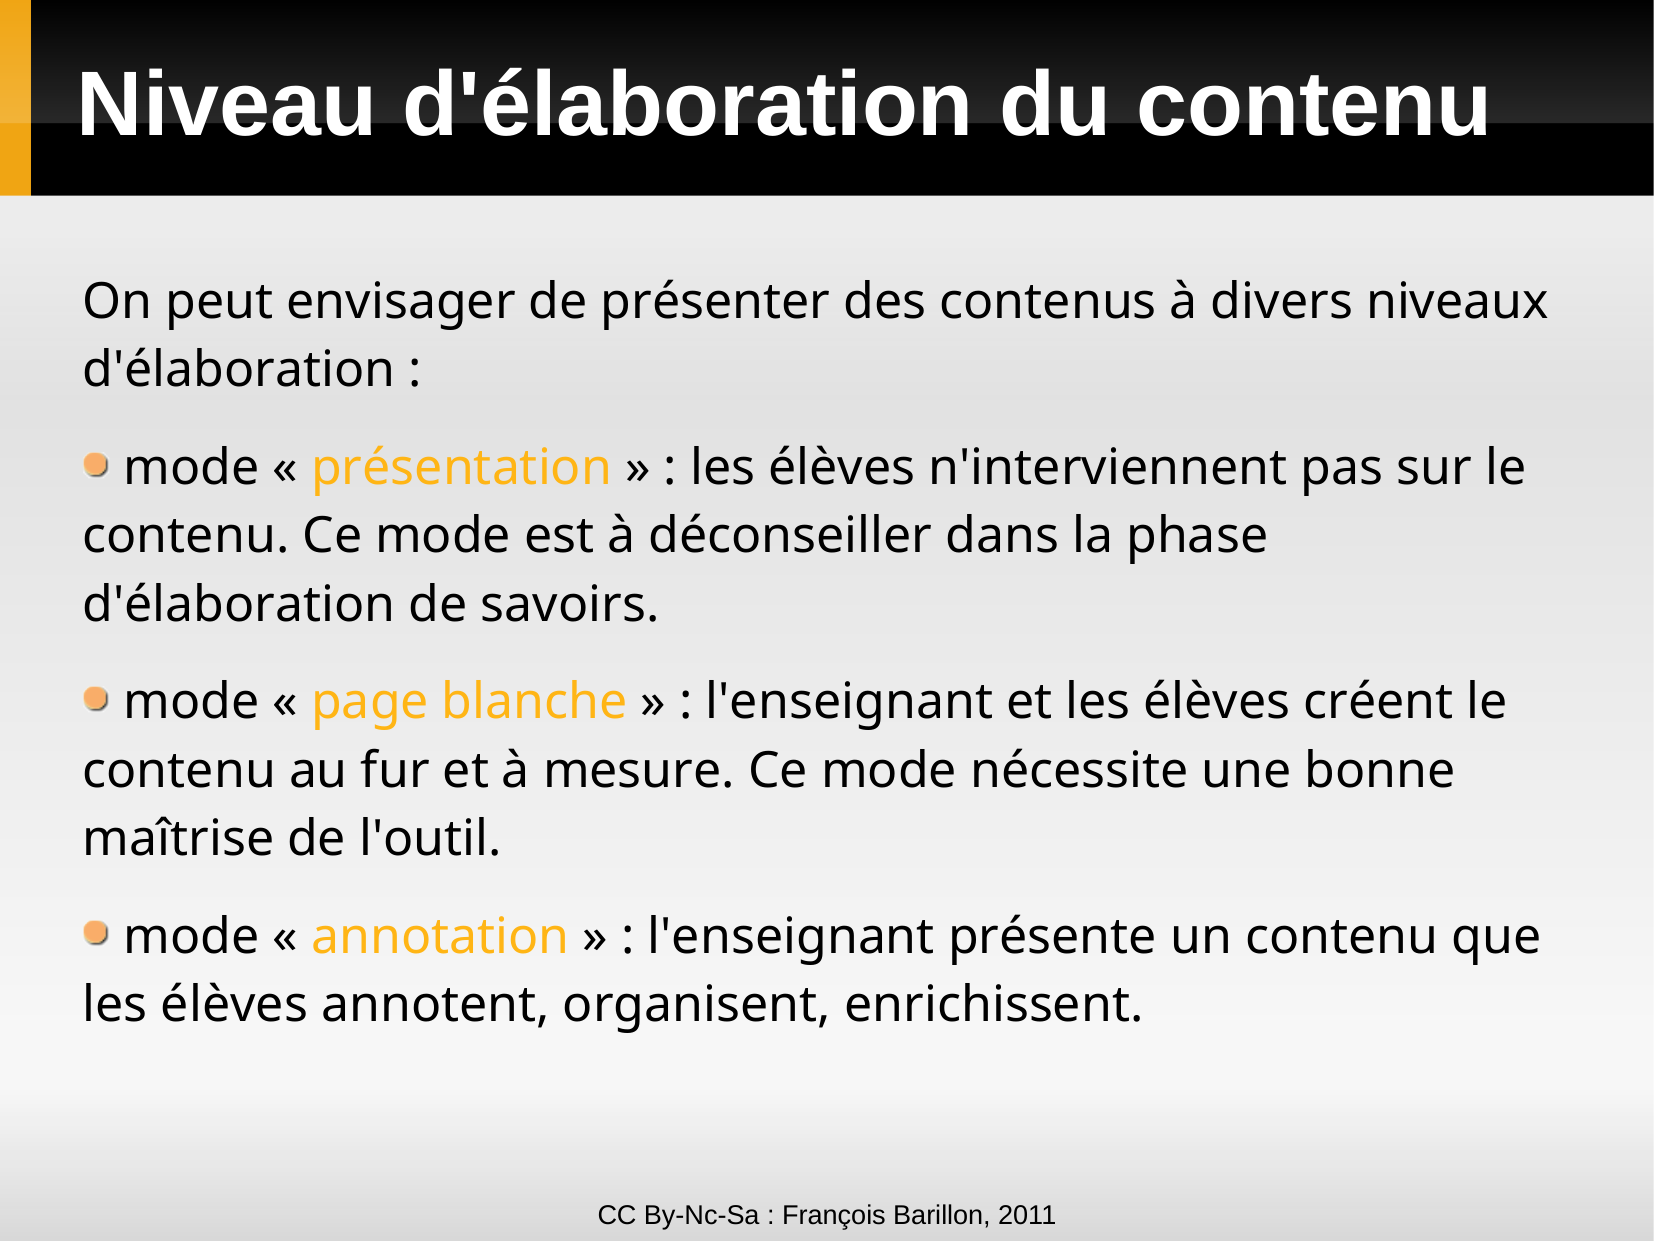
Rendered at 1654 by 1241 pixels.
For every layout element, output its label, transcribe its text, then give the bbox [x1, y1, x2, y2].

picture [0, 0, 1654, 1241]
title Niveau d'élaboration du contenu [76, 7, 1565, 200]
subtitle On peut envisager de présenter des contenus à divers niveaux d'élaboration : mode « présentation » : les élèves n'interviennent pas sur le contenu. Ce mode est à déconseiller dans la phase d'élaboration de savoirs. mode « page blanche » : l'enseignant et les élèves créent le contenu au fur et à mesure. Ce mode nécessite une bonne maîtrise de l'outil. mode « annotation » : l'enseignant présente un contenu que les élèves annotent, organisent, enrichissent. [82, 217, 1571, 1182]
